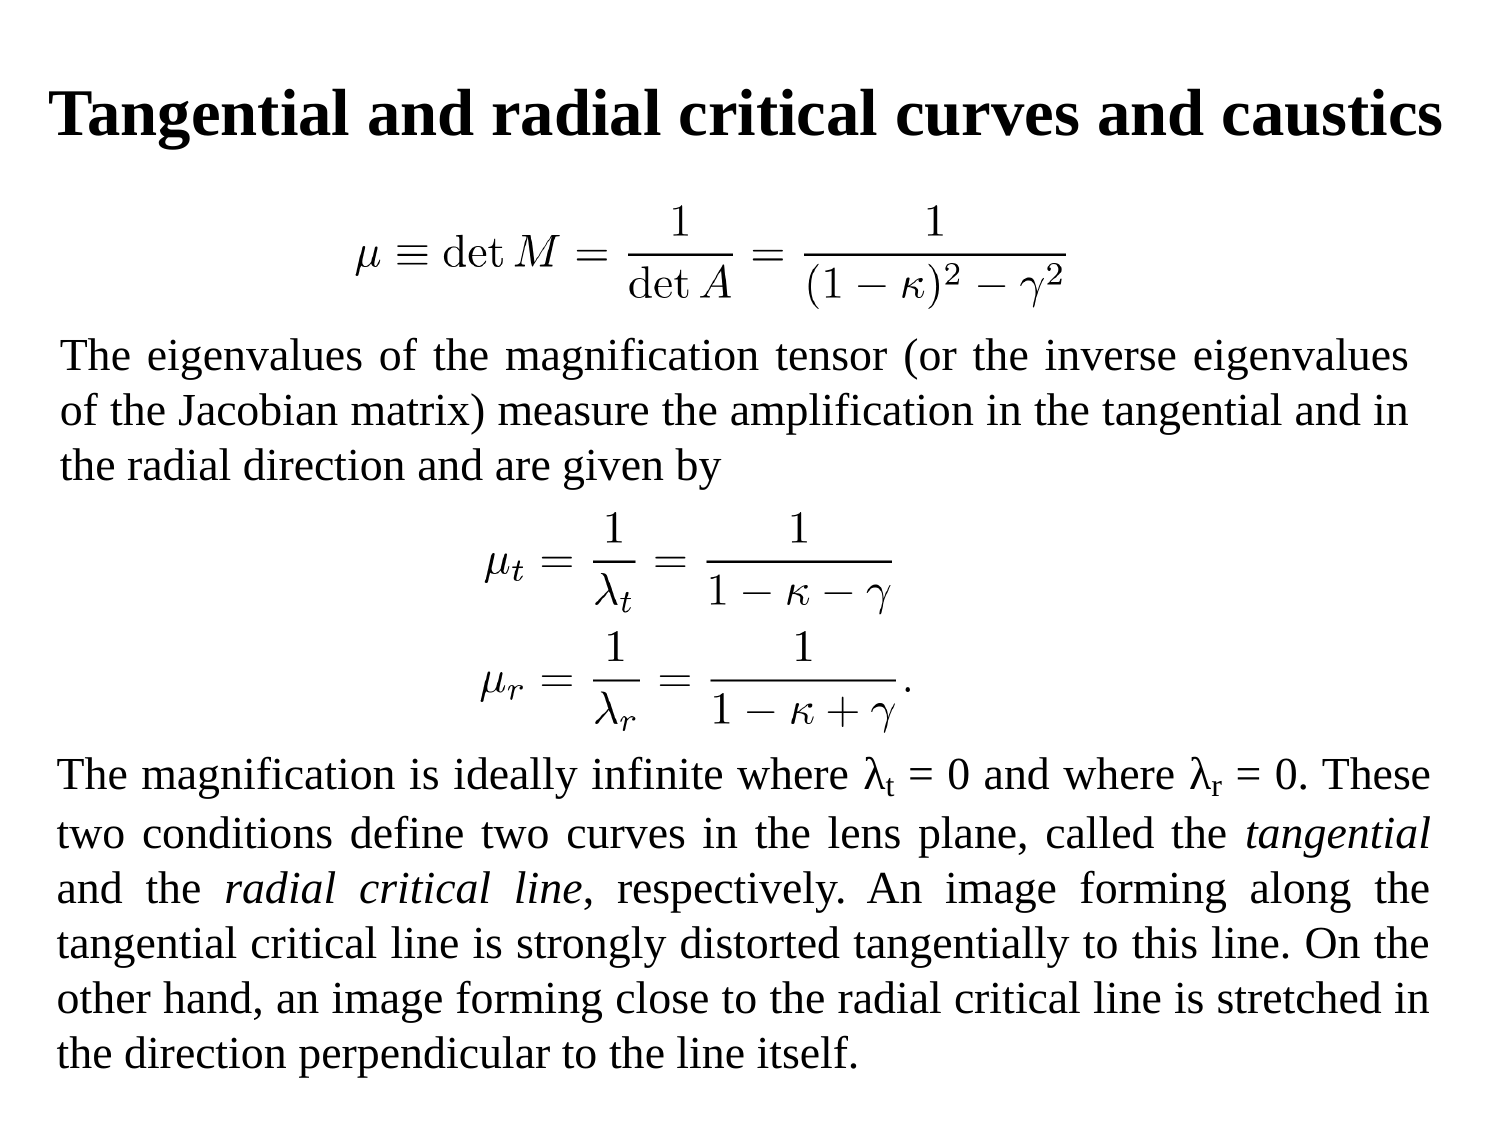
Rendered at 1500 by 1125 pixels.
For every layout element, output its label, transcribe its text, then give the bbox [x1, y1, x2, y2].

picture [355, 205, 1066, 309]
picture [480, 512, 910, 733]
text_box The eigenvalues of the magnification tensor (or the inverse eigenvalues of the Jacobian matrix) measure the amplification in the tangential and in the radial direction and are given by [45, 317, 1426, 498]
text_box The magnification is ideally infinite where λt = 0 and where λr = 0. These two conditions define two curves in the lens plane, called the tangential and the radial critical line, respectively. An image forming along the tangential critical line is strongly distorted tangentially to this line. On the other hand, an image forming close to the radial critical line is stretched in the direction perpendicular to the line itself. [41, 735, 1446, 1085]
title Tangential and radial critical curves and caustics [7, 37, 1488, 180]
